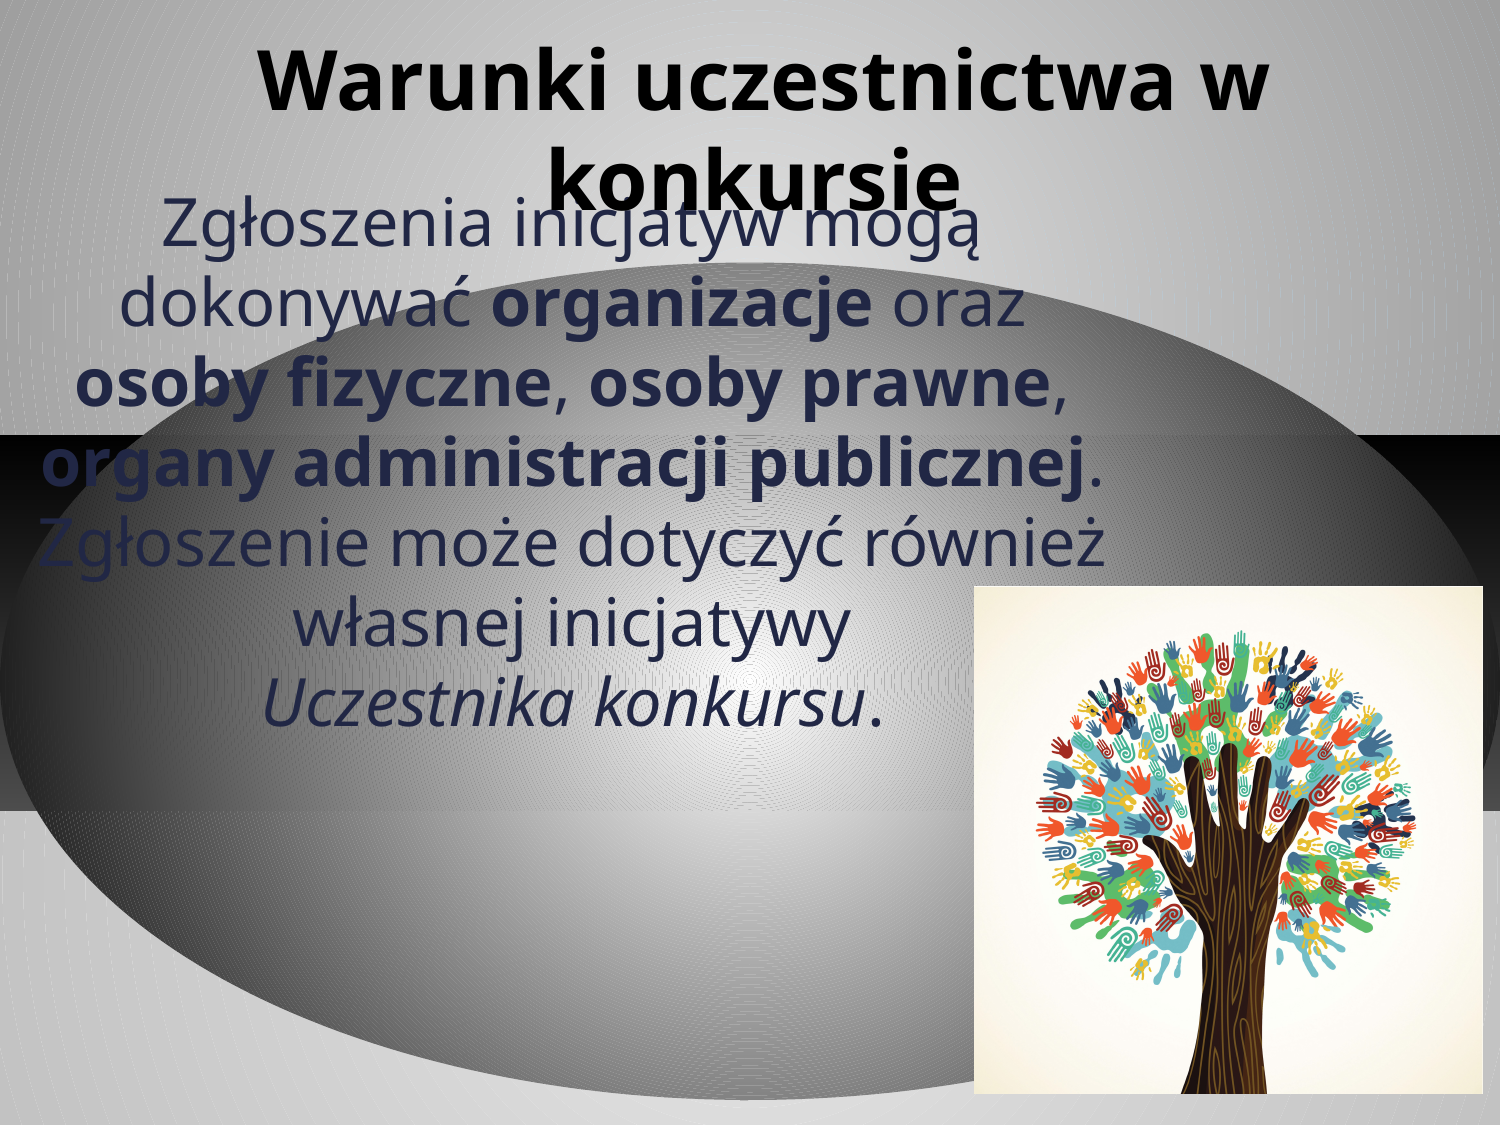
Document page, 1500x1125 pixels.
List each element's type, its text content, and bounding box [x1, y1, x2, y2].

title Warunki uczestnictwa w konkursie [17, 19, 1483, 185]
picture [974, 586, 1483, 1095]
subtitle Zgłoszenia inicjatyw mogą dokonywać organizacje oraz osoby fizyczne, osoby prawne, organy administracji publicznej. Zgłoszenie może dotyczyć również własnej inicjatywy Uczestnika konkursu. [5, 172, 1140, 764]
